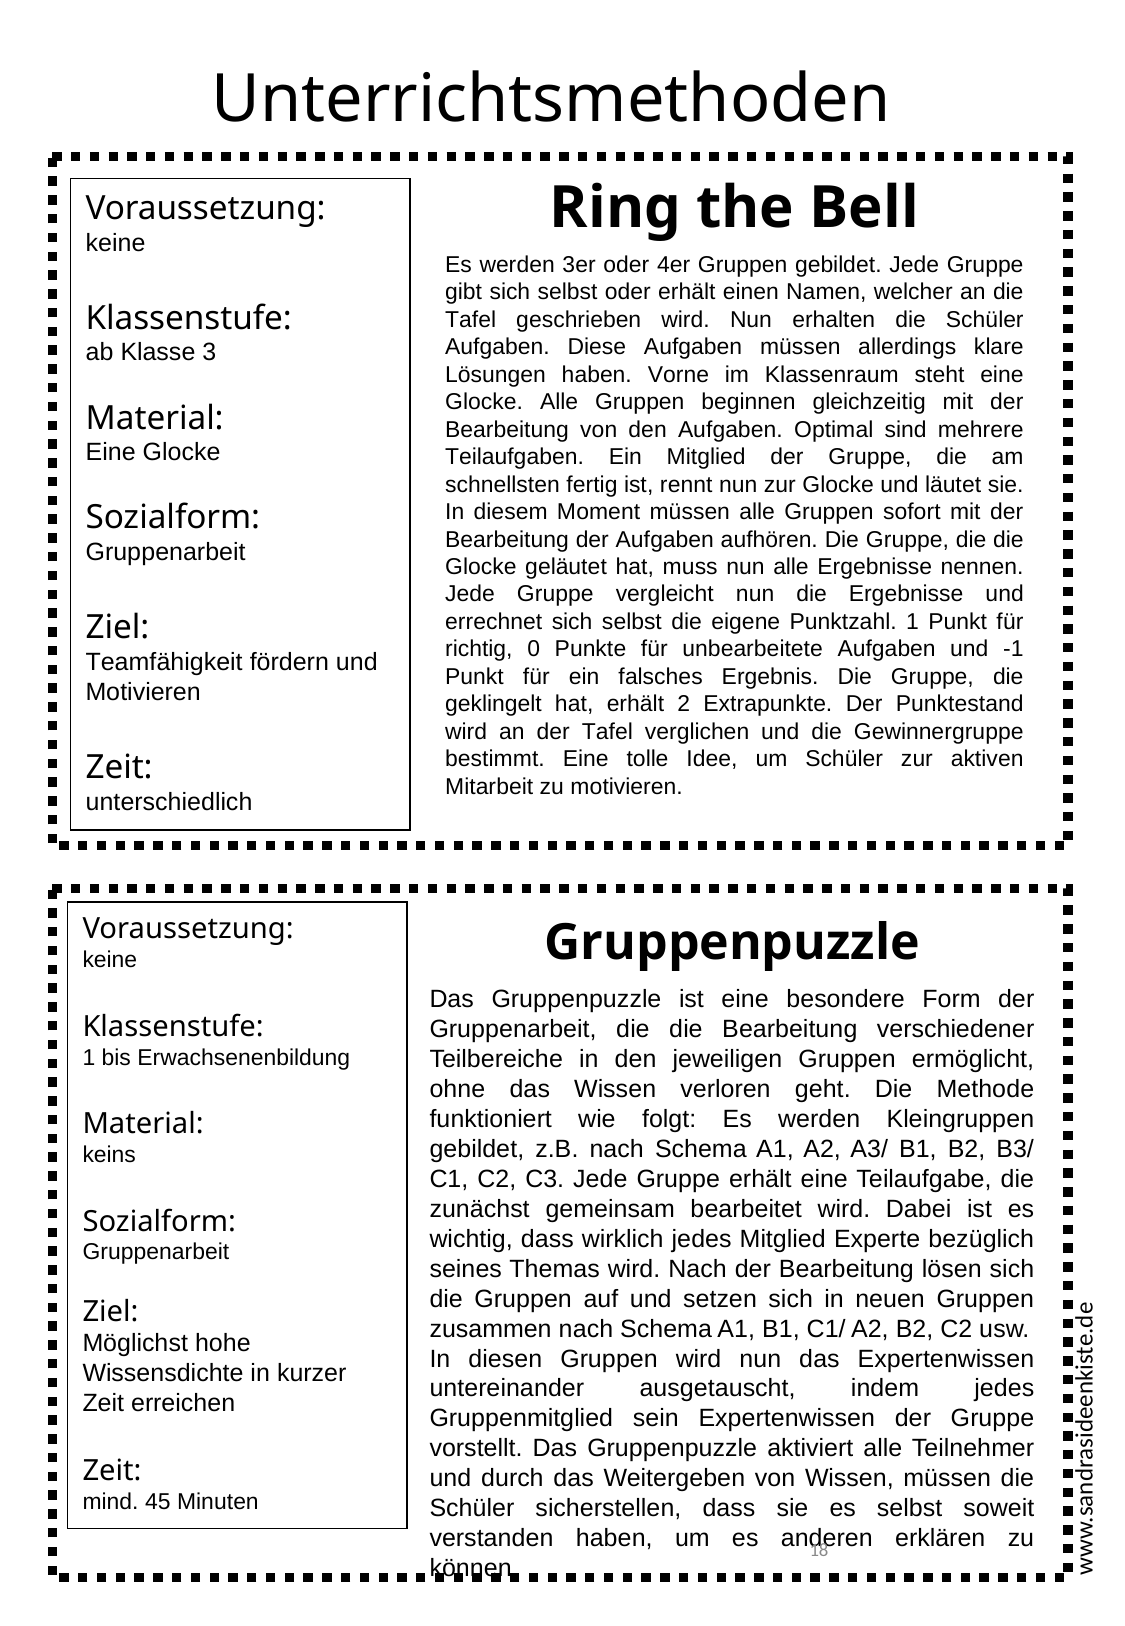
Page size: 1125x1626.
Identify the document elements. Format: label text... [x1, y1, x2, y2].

text_box Ring the Bell [412, 161, 1057, 248]
text_box Voraussetzung: keine Klassenstufe: 1 bis Erwachsenenbildung Material: keins Sozialform: Gruppenarbeit Ziel: Möglichst hohe Wissensdichte in kurzer Zeit erreichen Zeit: mind. 45 Minuten [67, 902, 408, 1529]
text_box Es werden 3er oder 4er Gruppen gebildet. Jede Gruppe gibt sich selbst oder erhält einen Namen, welcher an die Tafel geschrieben wird. Nun erhalten die Schüler Aufgaben. Diese Aufgaben müssen allerdings klare Lösungen haben. Vorne im Klassenraum steht eine Glocke. Alle Gruppen beginnen gleichzeitig mit der Bearbeitung von den Aufgaben. Optimal sind mehrere Teilaufgaben. Ein Mitglied der Gruppe, die am schnellsten fertig ist, rennt nun zur Glocke und läutet sie. In diesem Moment müssen alle Gruppen sofort mit der Bearbeitung der Aufgaben aufhören. Die Gruppe, die die Glocke geläutet hat, muss nun alle Ergebnisse nennen. Jede Gruppe vergleicht nun die Ergebnisse und errechnet sich selbst die eigene Punktzahl. 1 Punkt für richtig, 0 Punkte für unbearbeitete Aufgaben und -1 Punkt für ein falsches Ergebnis. Die Gruppe, die geklingelt hat, erhält 2 Extrapunkte. Der Punktestand wird an der Tafel verglichen und die Gewinnergruppe bestimmt. Eine tolle Idee, um Schüler zur aktiven Mitarbeit zu motivieren. [430, 242, 1039, 813]
text_box www.sandrasideenkiste.de [1059, 1074, 1106, 1591]
text_box [794, 1506, 1048, 1593]
text_box Unterrichtsmethoden [52, 47, 1069, 144]
text_box Gruppenpuzzle [410, 902, 1055, 978]
text_box Voraussetzung: keine Klassenstufe: ab Klasse 3 Material: Eine Glocke Sozialform: Gruppenarbeit Ziel: Teamfähigkeit fördern und Motivieren Zeit: unterschiedlich [70, 178, 411, 831]
text_box Das Gruppenpuzzle ist eine besondere Form der Gruppenarbeit, die die Bearbeitung verschiedener Teilbereiche in den jeweiligen Gruppen ermöglicht, ohne das Wissen verloren geht. Die Methode funktioniert wie folgt: Es werden Kleingruppen gebildet, z.B. nach Schema A1, A2, A3/ B1, B2, B3/ C1, C2, C3. Jede Gruppe erhält eine Teilaufgabe, die zunächst gemeinsam bearbeitet wird. Dabei ist es wichtig, dass wirklich jedes Mitglied Experte bezüglich seines Themas wird. Nach der Bearbeitung lösen sich die Gruppen auf und setzen sich in neuen Gruppen zusammen nach Schema A1, B1, C1/ A2, B2, C2 usw. In diesen Gruppen wird nun das Expertenwissen untereinander ausgetauscht, indem jedes Gruppenmitglied sein Expertenwissen der Gruppe vorstellt. Das Gruppenpuzzle aktiviert alle Teilnehmer und durch das Weitergeben von Wissen, müssen die Schüler sicherstellen, dass sie es selbst soweit verstanden haben, um es anderen erklären zu können. [414, 975, 1055, 1566]
